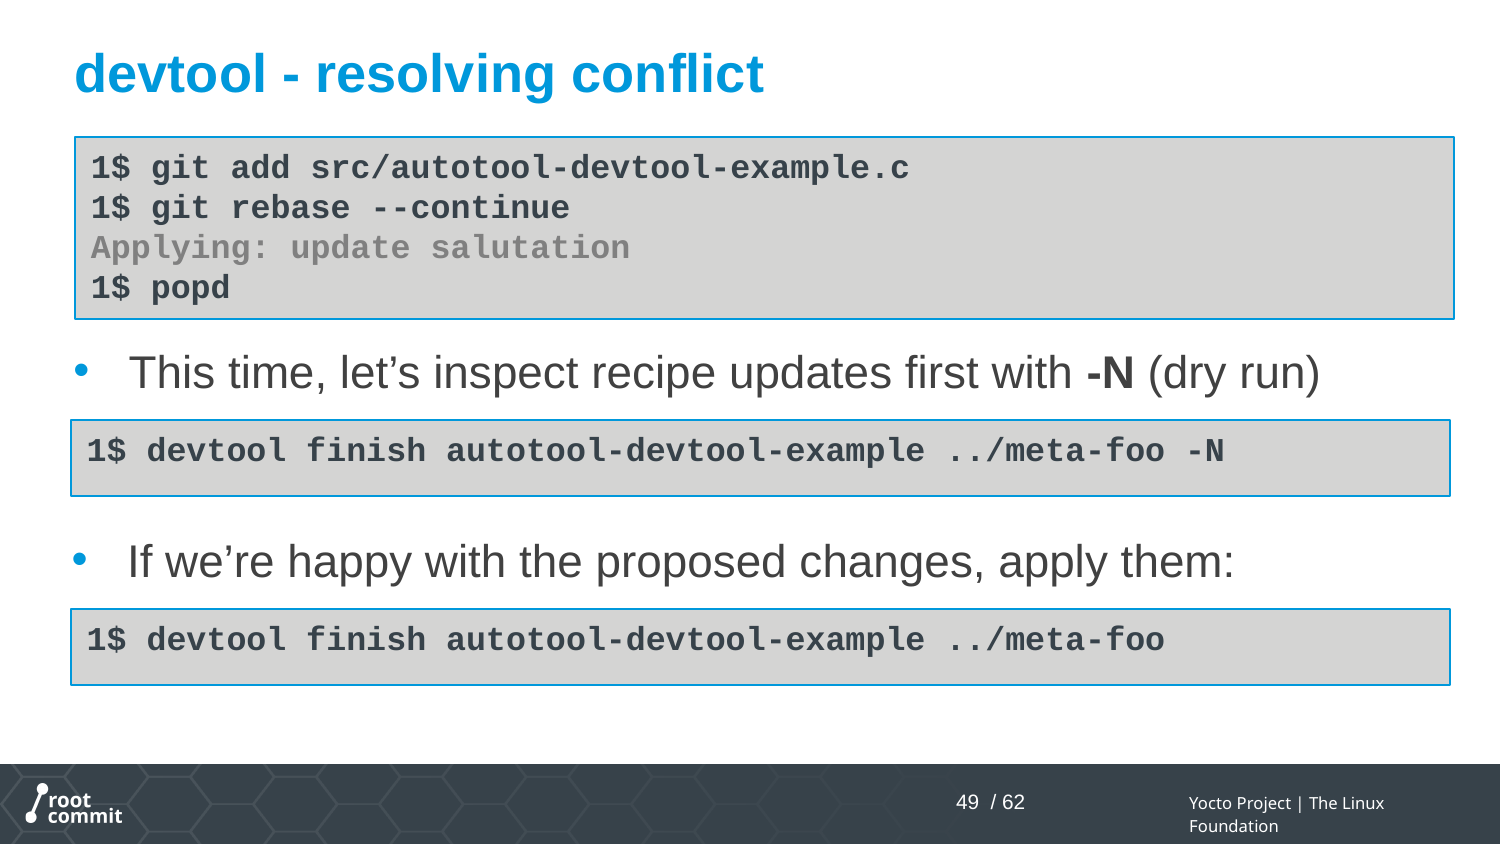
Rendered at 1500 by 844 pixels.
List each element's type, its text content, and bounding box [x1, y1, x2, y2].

text_box 1$ git add src/autotool-devtool-example.c 1$ git rebase --continue Applying: update salutation 1$ popd [75, 136, 1455, 319]
text_box 1$ devtool finish autotool-devtool-example ../meta-foo -N [70, 420, 1451, 497]
text_box This time, let’s inspect recipe updates first with -N (dry run) [72, 342, 1422, 420]
text_box devtool - resolving conflict [74, 50, 1424, 159]
text_box 1$ devtool finish autotool-devtool-example ../meta-foo [70, 609, 1451, 685]
text_box If we’re happy with the proposed changes, apply them: [70, 531, 1477, 603]
picture [0, 0, 1500, 844]
